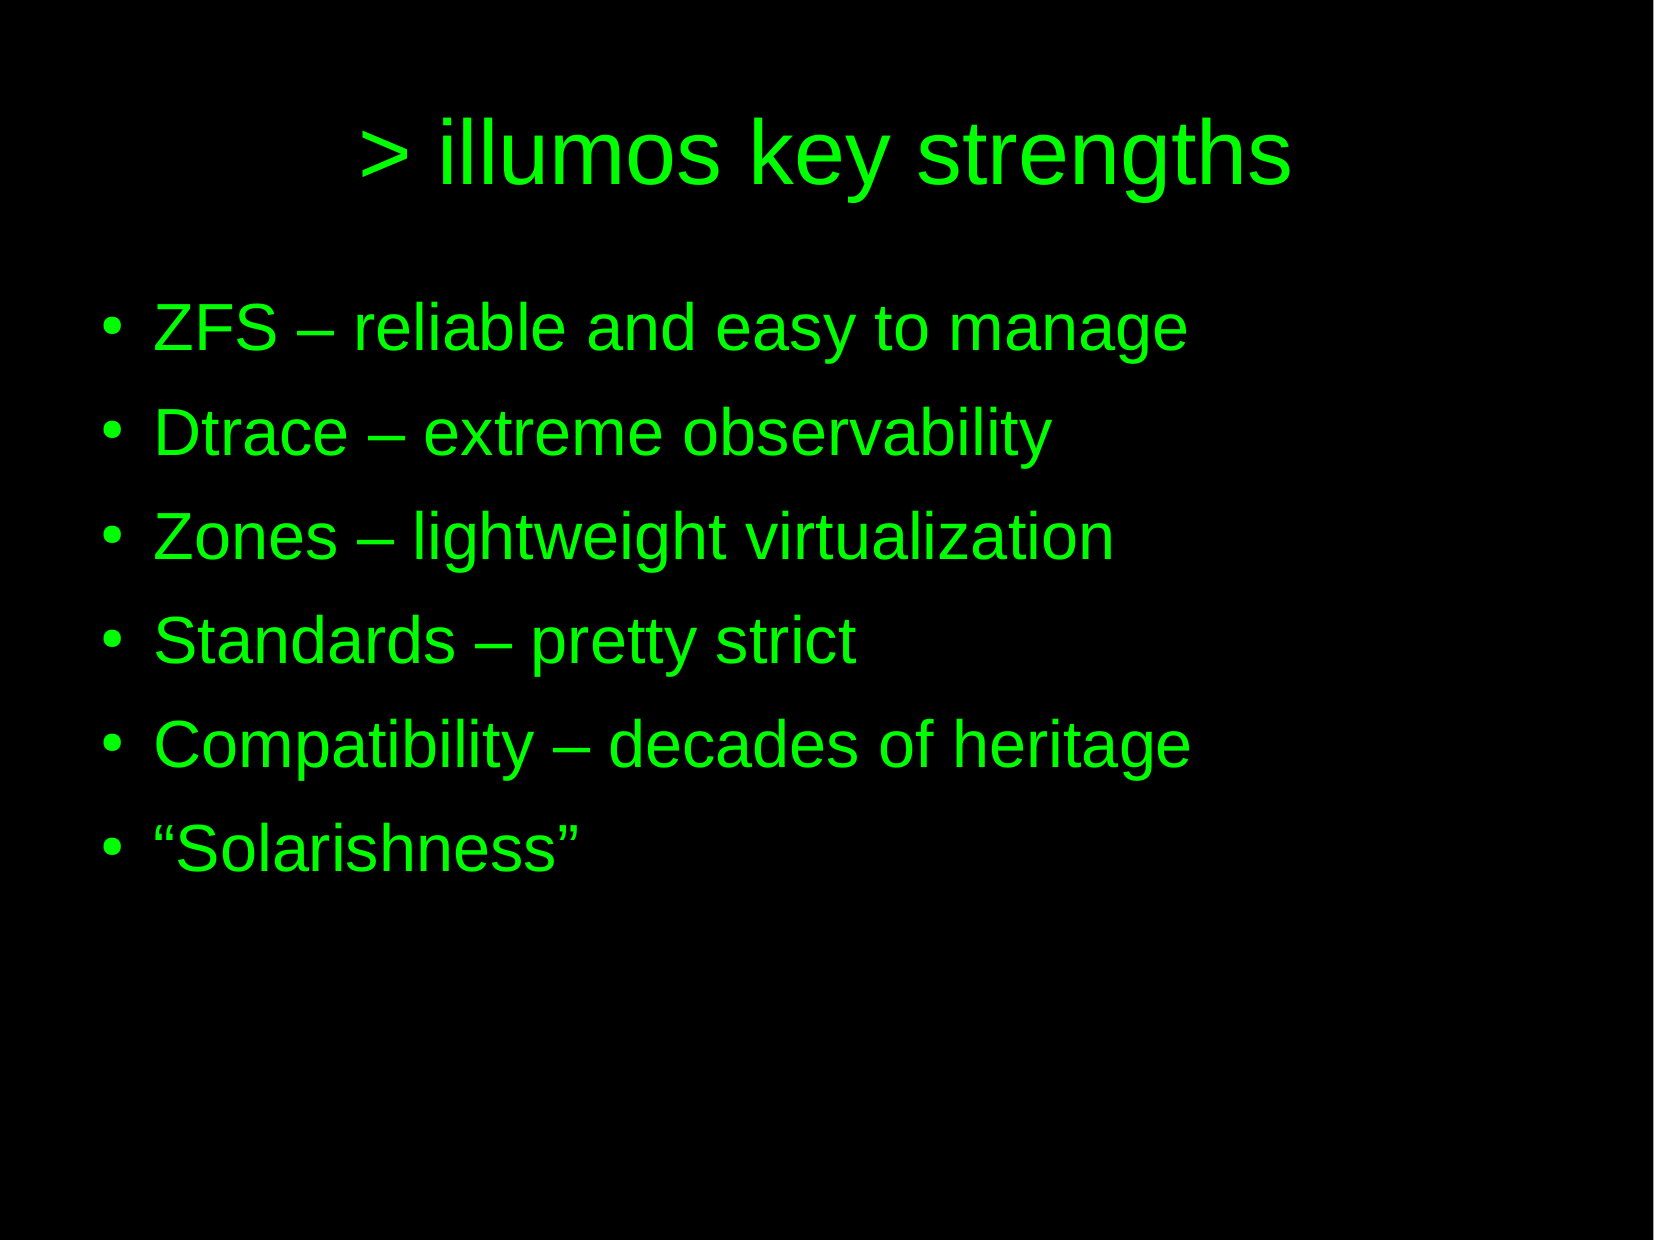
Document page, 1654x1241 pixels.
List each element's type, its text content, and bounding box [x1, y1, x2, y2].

list ZFS – reliable and easy to manage Dtrace – extreme observability Zones – lightweight virtualization Standards – pretty strict Compatibility – decades of heritage “Solarishness” [82, 290, 1571, 1010]
title > illumos key strengths [82, 49, 1571, 257]
